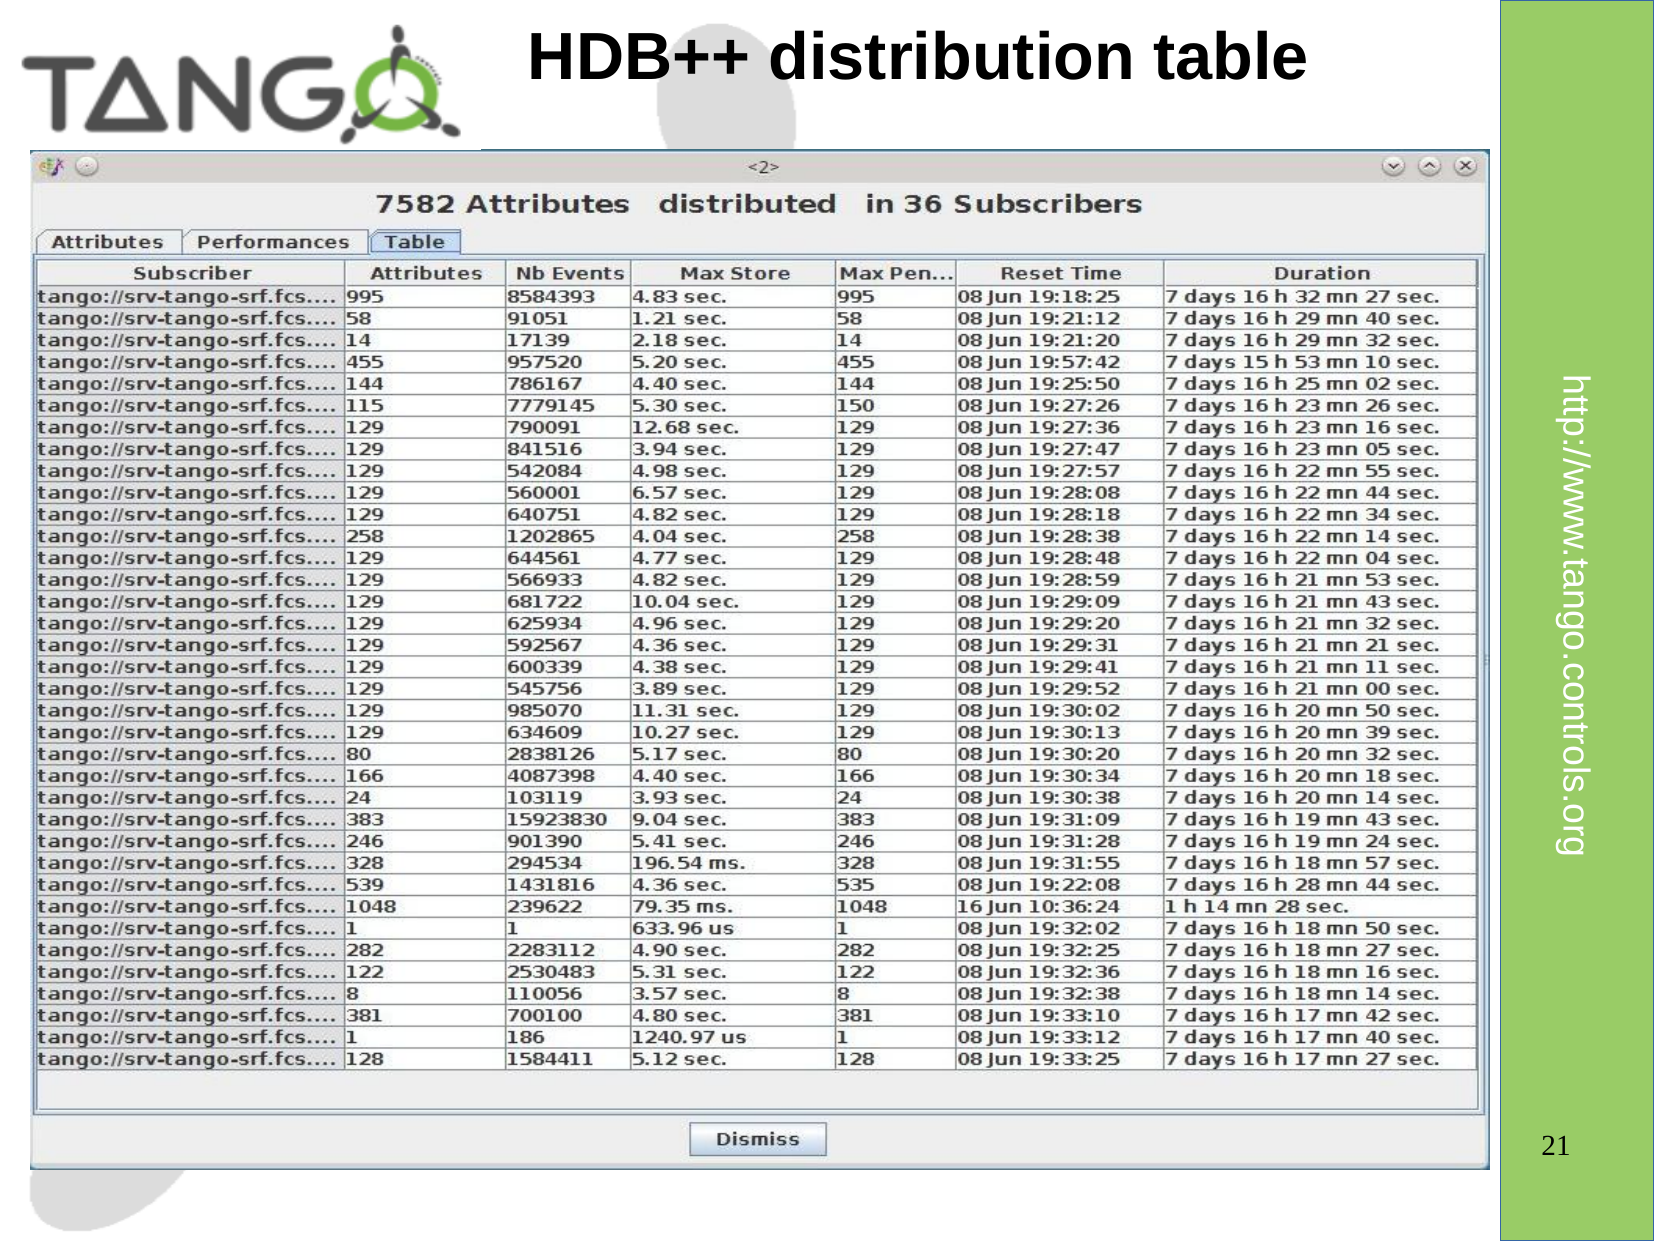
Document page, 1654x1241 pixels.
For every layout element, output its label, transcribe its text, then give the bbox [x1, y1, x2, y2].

title HDB++ distribution table [481, 3, 1456, 109]
picture [0, 1, 1500, 1241]
